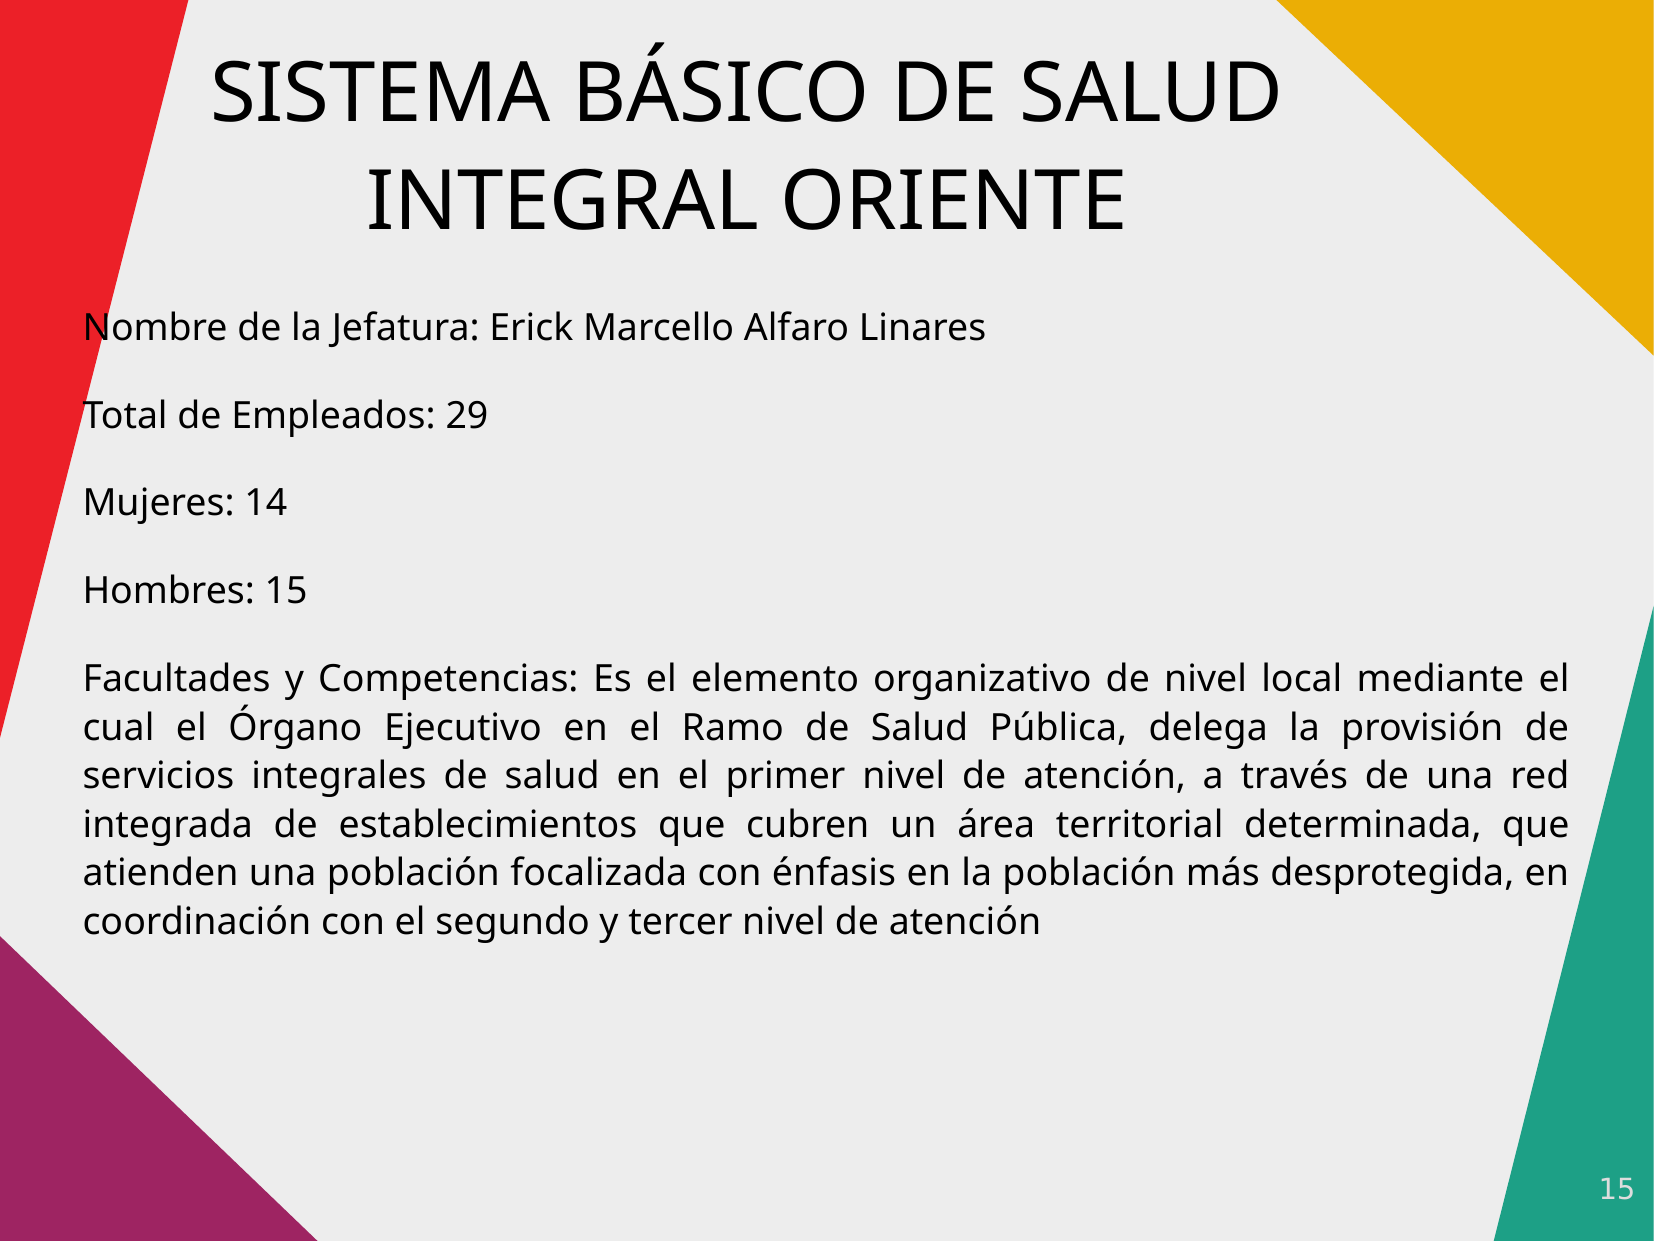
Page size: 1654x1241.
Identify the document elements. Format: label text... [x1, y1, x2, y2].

text_box Nombre de la Jefatura: Erick Marcello Alfaro Linares Total de Empleados: 29 Mujeres: 14 Hombres: 15 Facultades y Competencias: Es el elemento organizativo de nivel local mediante el cual el Órgano Ejecutivo en el Ramo de Salud Pública, delega la provisión de servicios integrales de salud en el primer nivel de atención, a través de una red integrada de establecimientos que cubren un área territorial determinada, que atienden una población focalizada con énfasis en la población más desprotegida, en coordinación con el segundo y tercer nivel de atención [82, 299, 1571, 1019]
title SISTEMA BÁSICO DE SALUD INTEGRAL ORIENTE [82, 30, 1412, 246]
